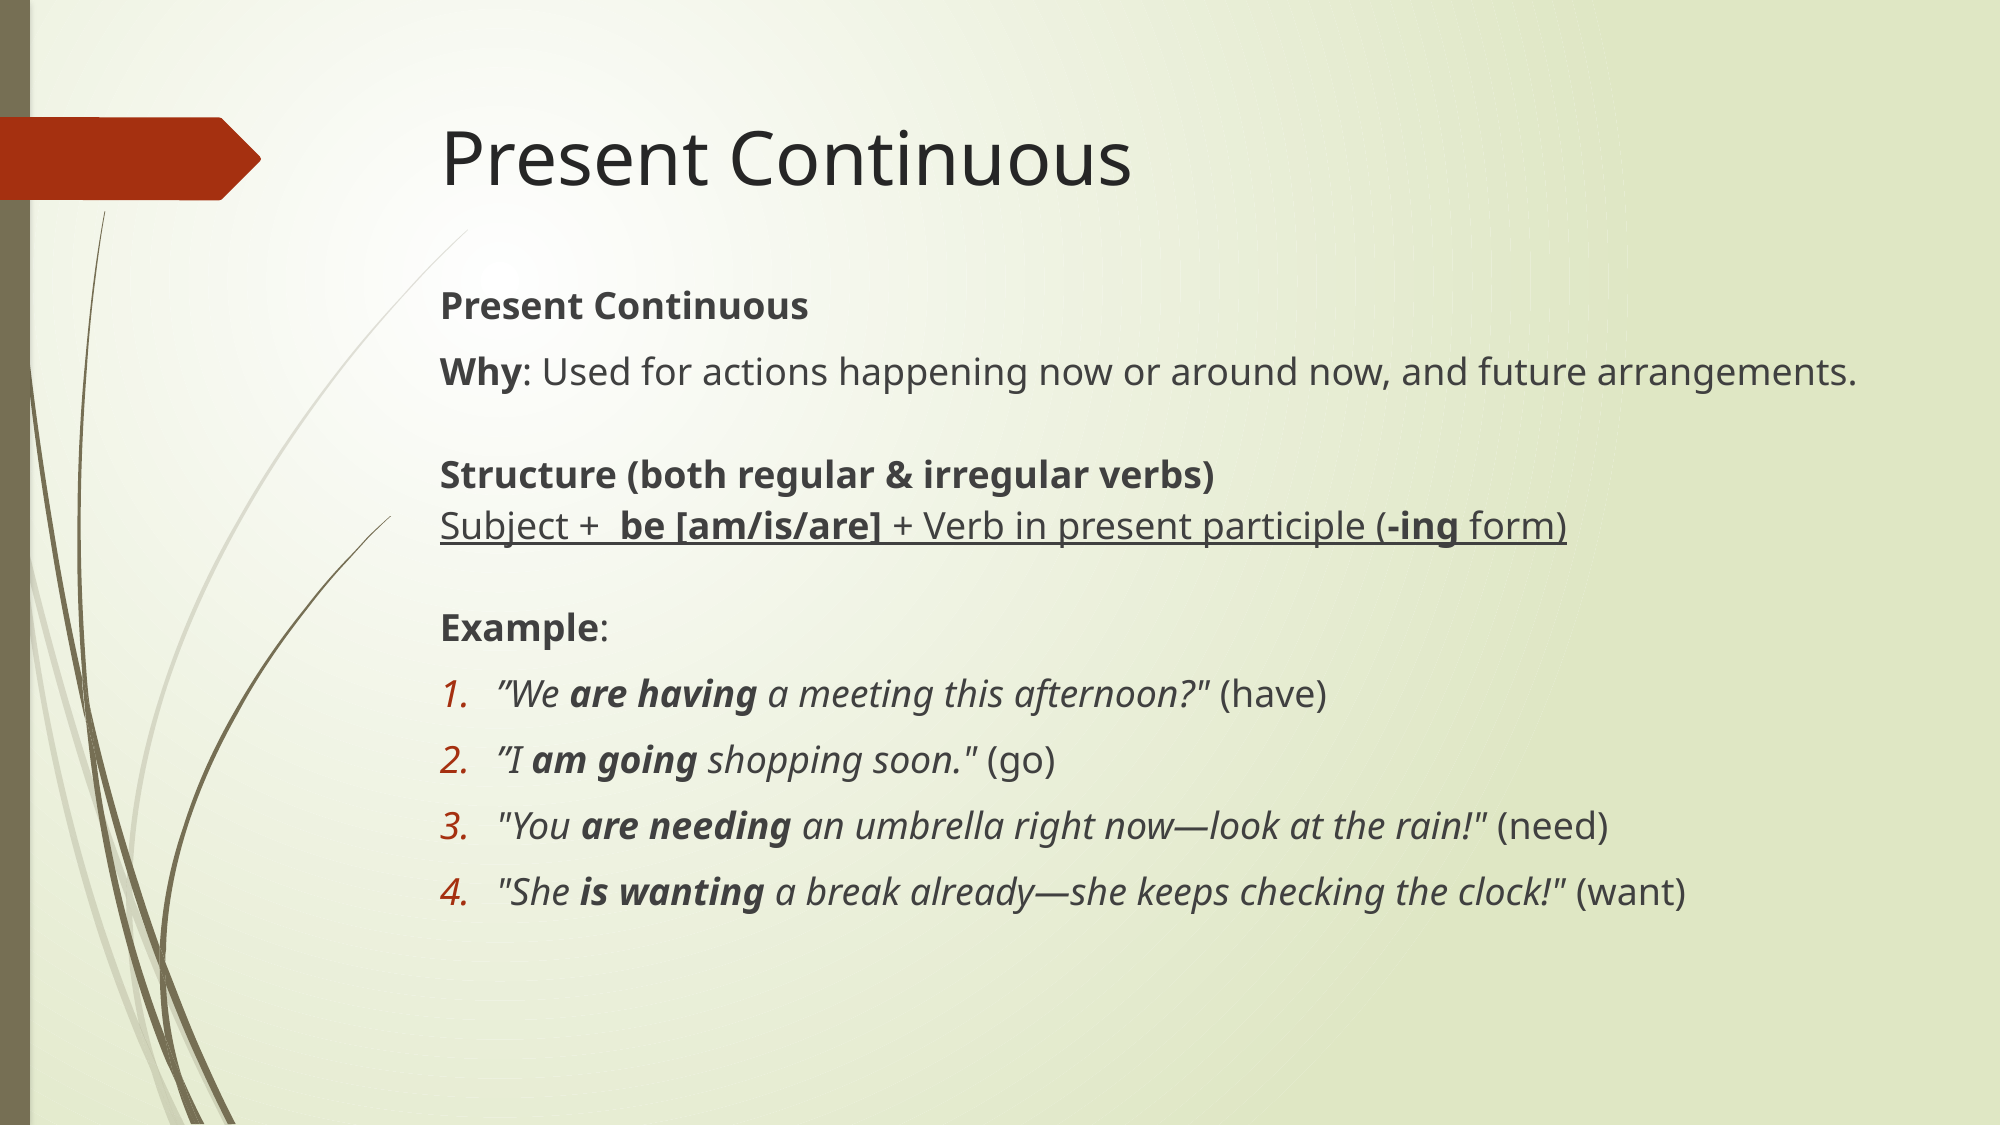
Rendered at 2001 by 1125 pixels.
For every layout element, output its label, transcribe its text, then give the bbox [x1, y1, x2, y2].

title Present Continuous [425, 102, 1888, 274]
list Present Continuous Why: Used for actions happening now or around now, and future arrangements. Structure (both regular & irregular verbs) Subject + be [am/is/are] + Verb in present participle (-ing form) Example: ”We are having a meeting this afternoon?" (have) ”I am going shopping soon." (go) "You are needing an umbrella right now—look at the rain!" (need) "She is wanting a break already—she keeps checking the clock!" (want) [424, 274, 1888, 1035]
